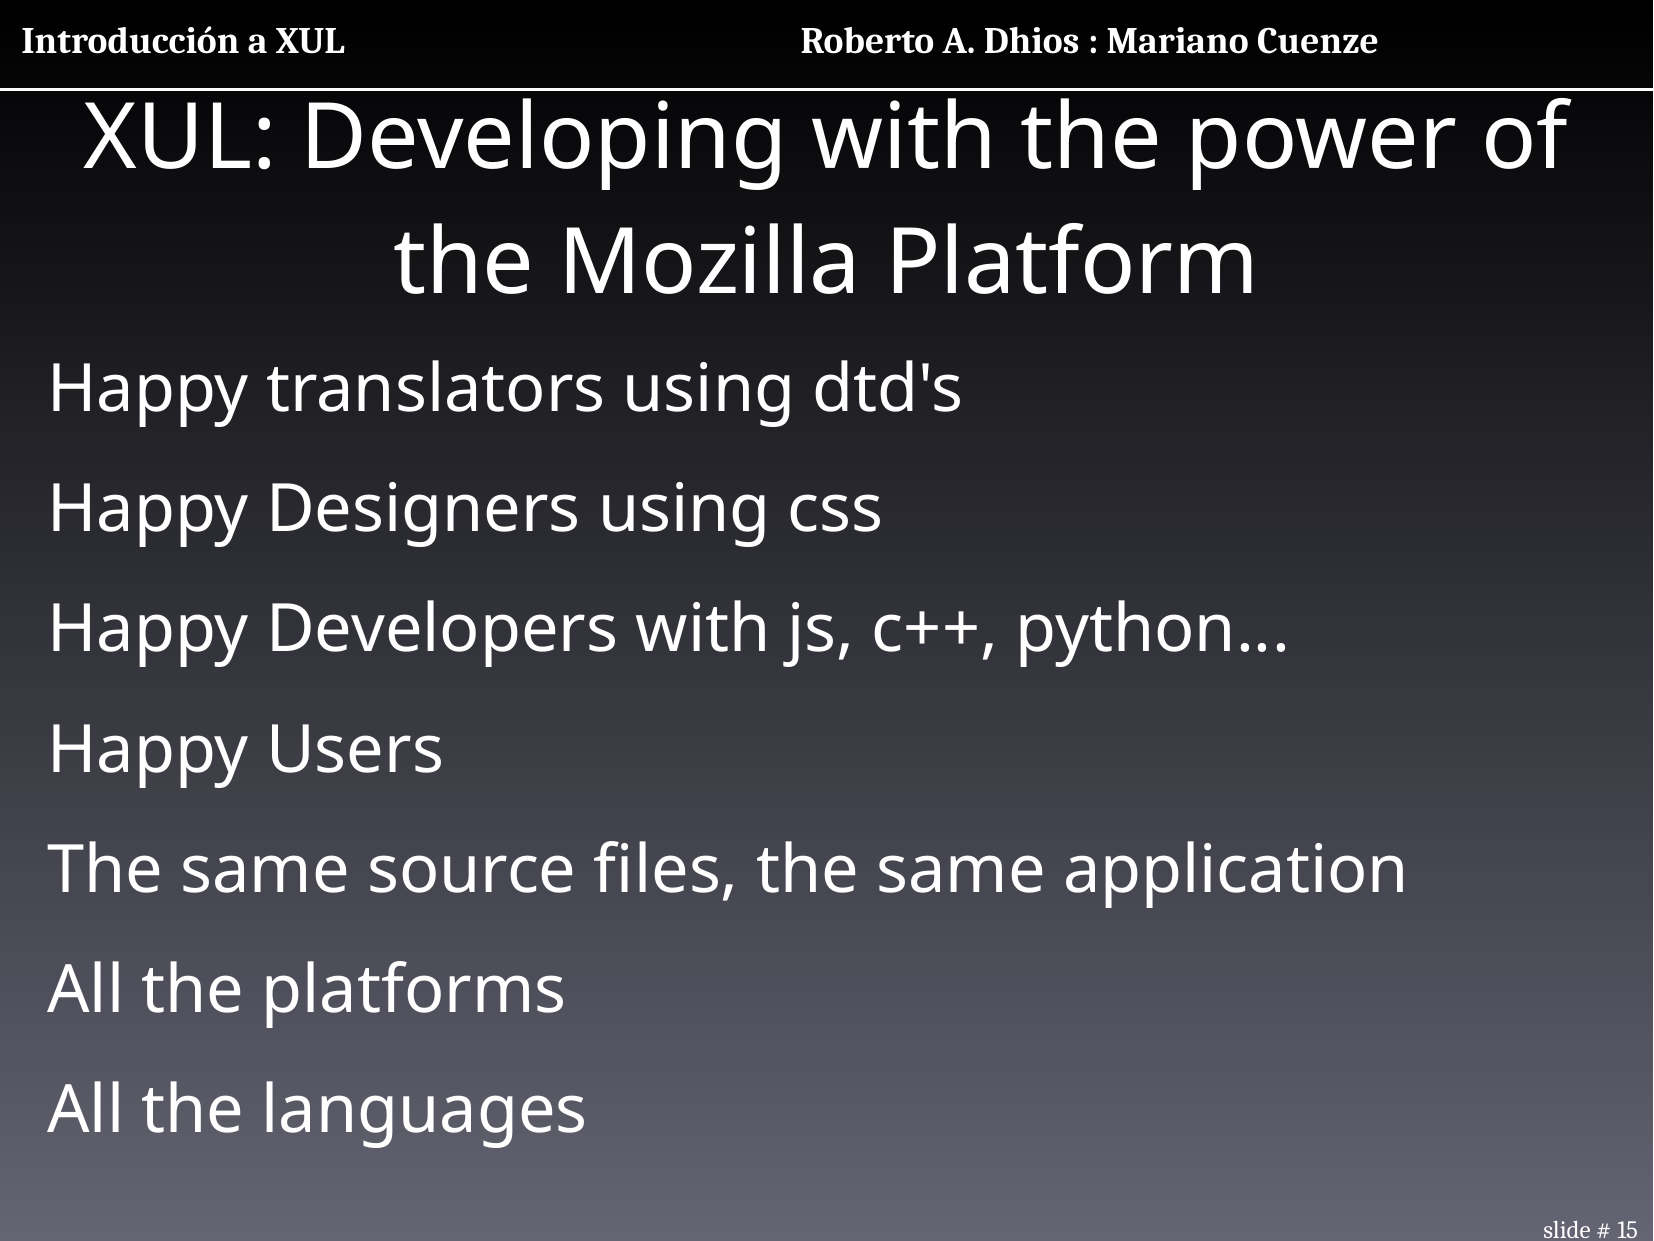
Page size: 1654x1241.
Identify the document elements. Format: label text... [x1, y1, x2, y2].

title XUL: Developing with the power of the Mozilla Platform [29, 91, 1625, 303]
text_box Introducción a XUL Roberto A. Dhios : Mariano Cuenze [6, 12, 1653, 72]
list Happy translators using dtd's Happy Designers using css Happy Developers with js, c++, python... Happy Users The same source files, the same application All the platforms All the languages [29, 340, 1625, 1062]
